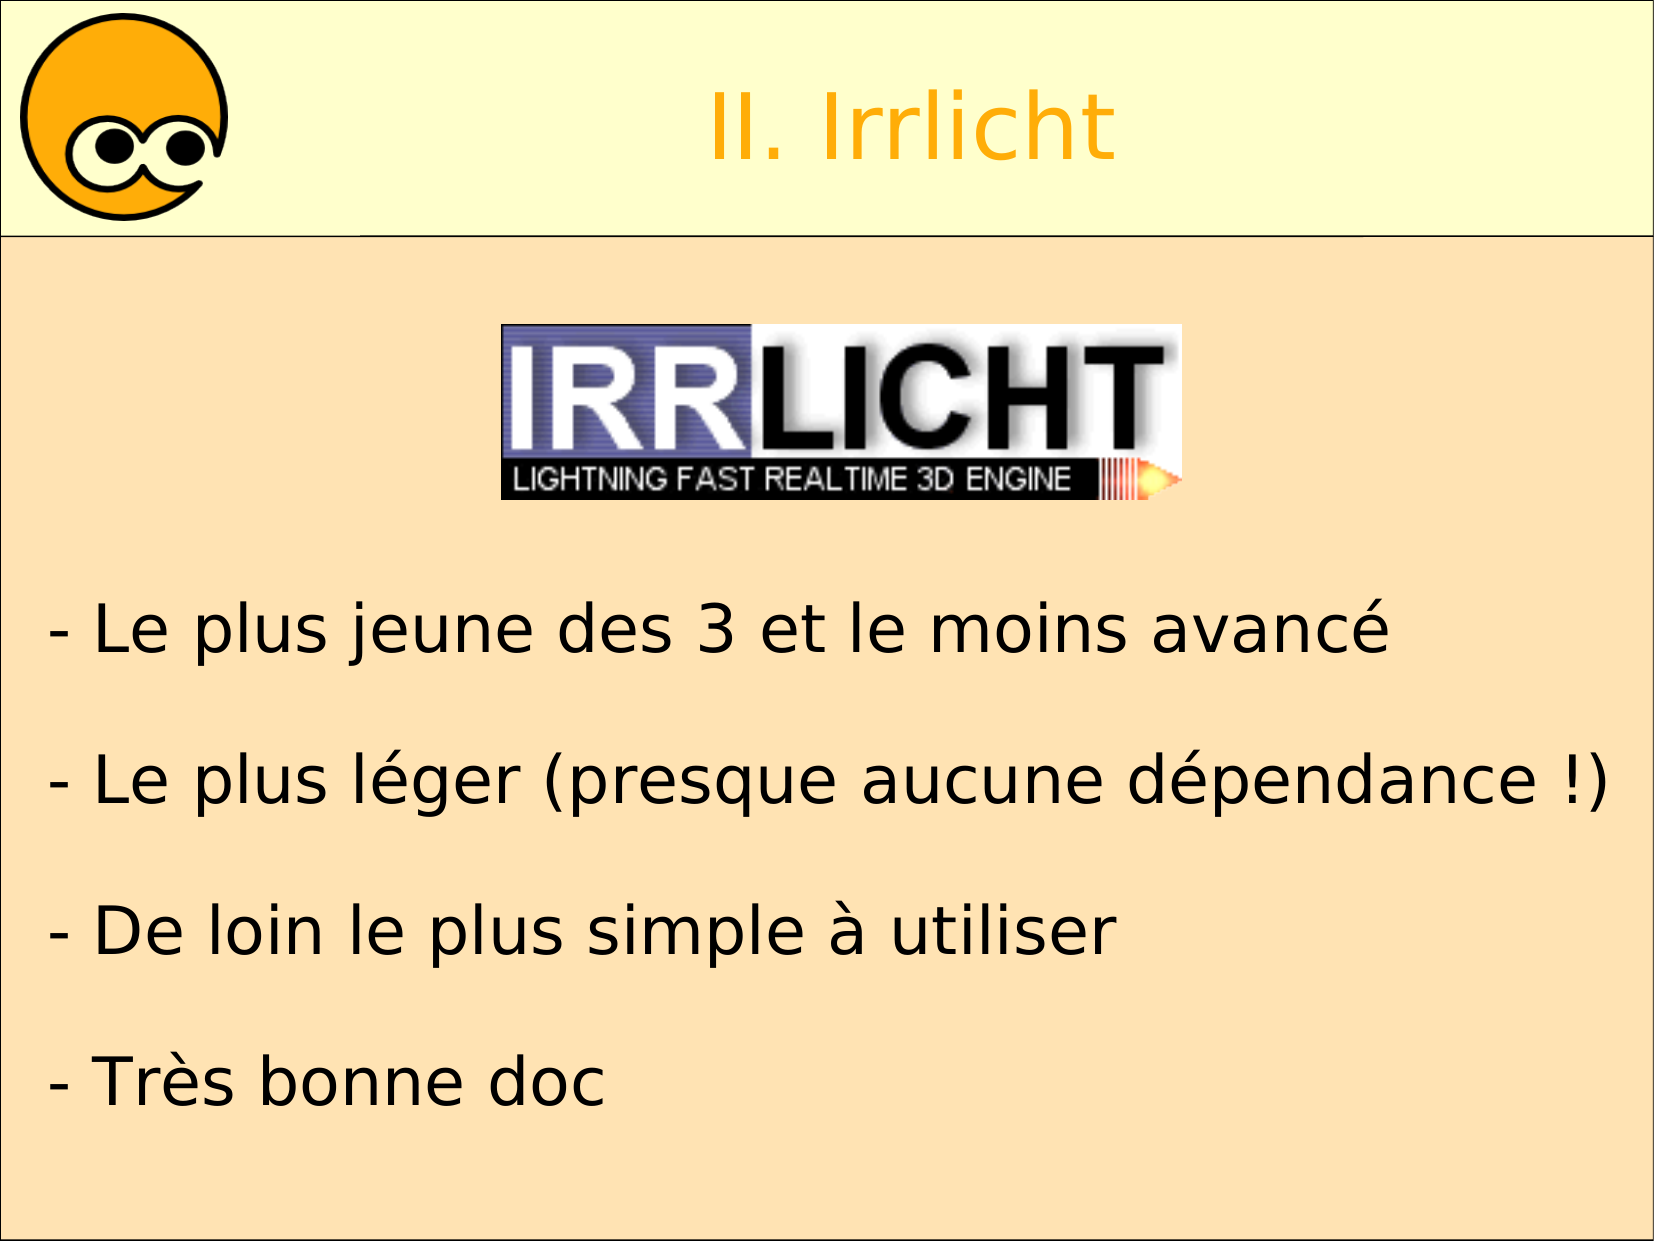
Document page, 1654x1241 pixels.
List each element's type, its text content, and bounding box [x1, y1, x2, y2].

title II. Irrlicht [252, 28, 1571, 228]
subtitle - Le plus jeune des 3 et le moins avancé - Le plus léger (presque aucune dépendance !) - De loin le plus simple à utiliser - Très bonne doc [47, 531, 1654, 1182]
picture [20, 13, 228, 221]
picture [501, 324, 1182, 500]
